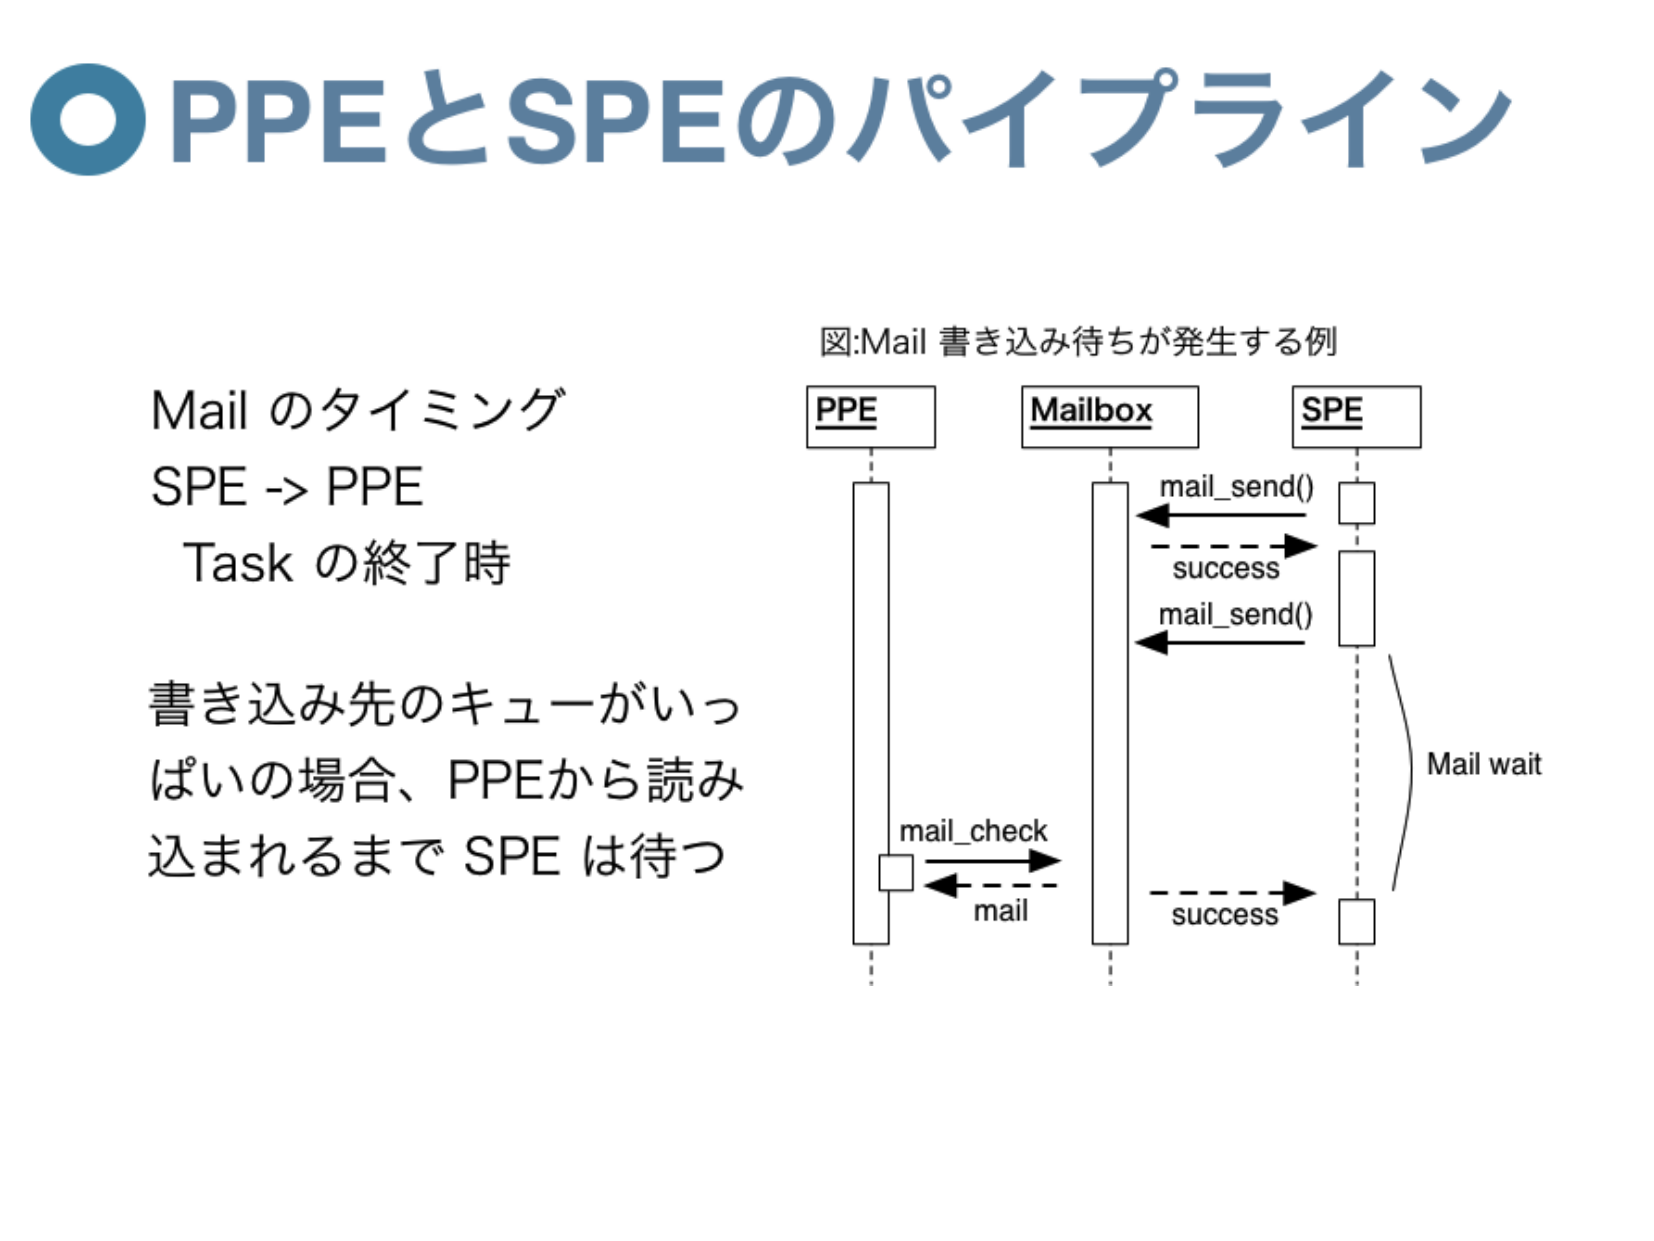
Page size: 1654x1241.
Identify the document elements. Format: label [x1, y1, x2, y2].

picture [147, 383, 757, 905]
picture [165, 53, 1523, 233]
picture [29, 62, 148, 178]
picture [803, 295, 1565, 986]
